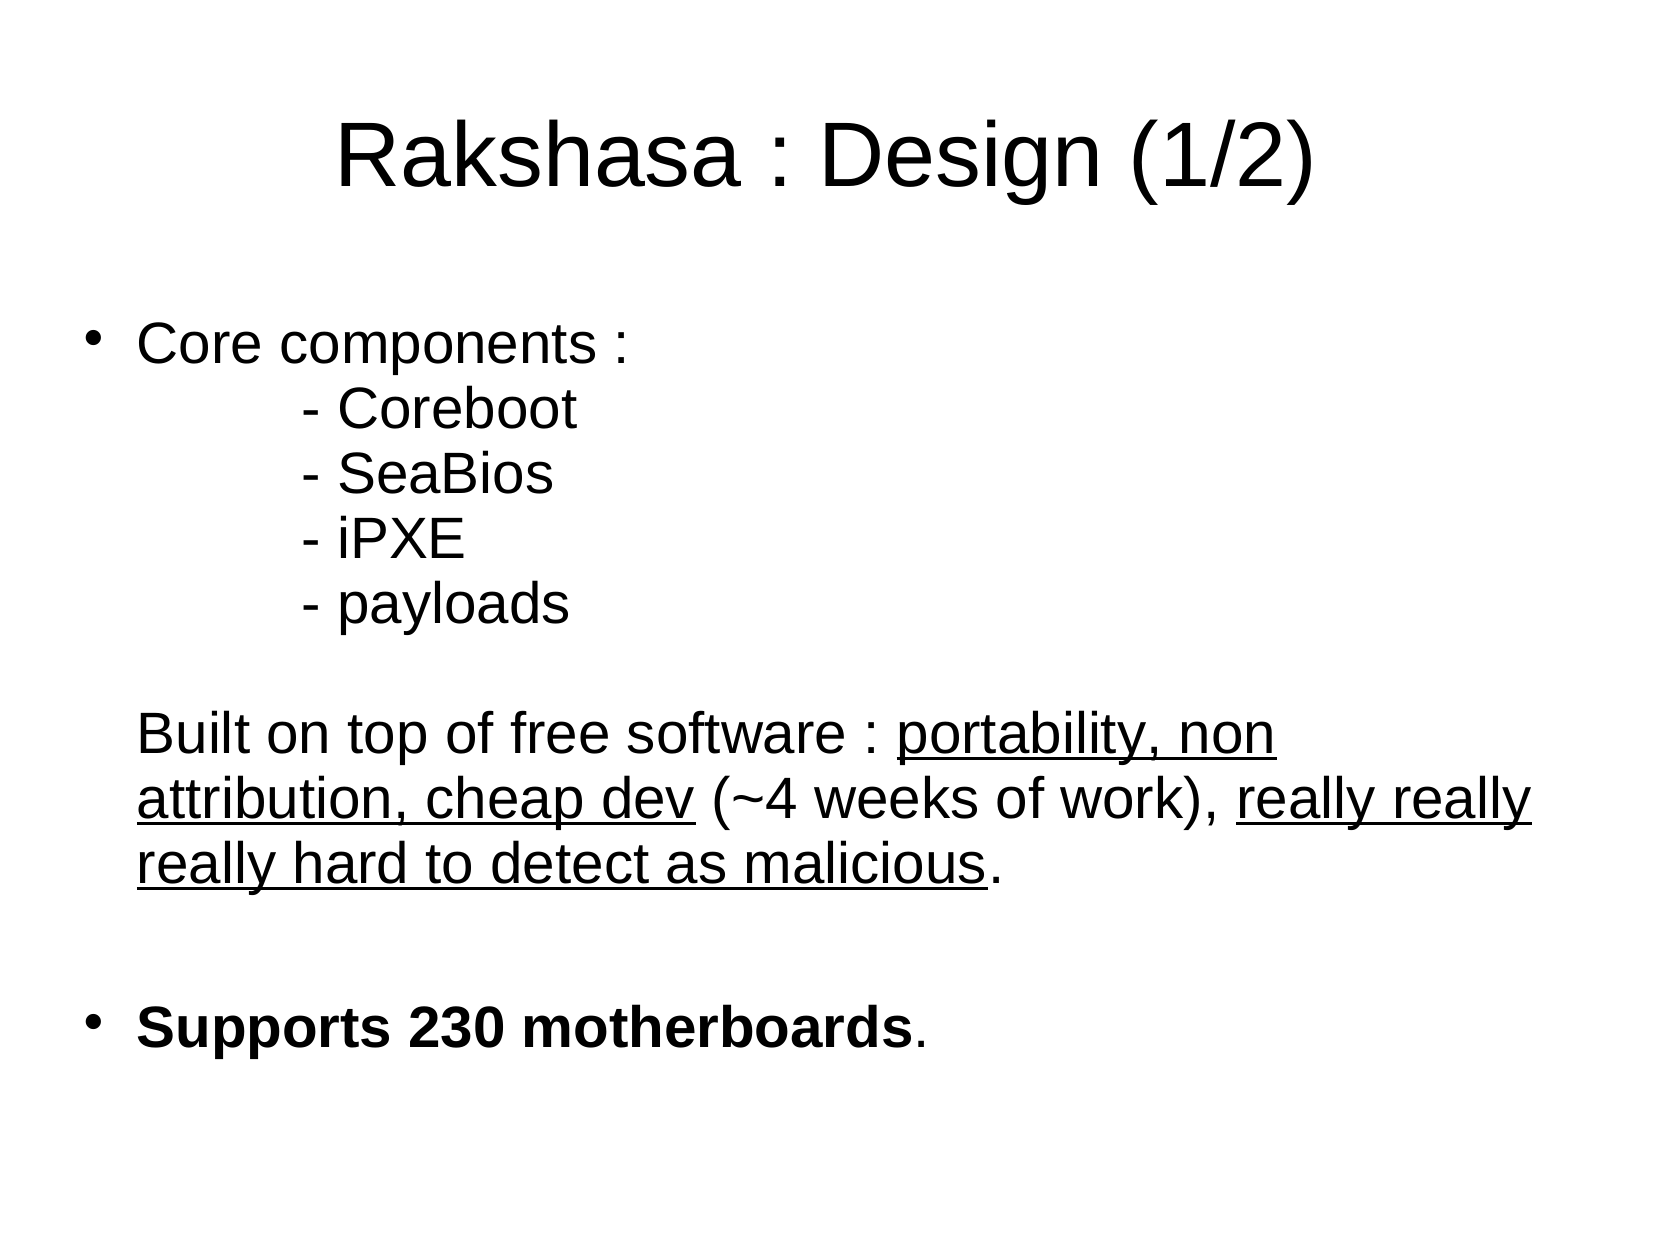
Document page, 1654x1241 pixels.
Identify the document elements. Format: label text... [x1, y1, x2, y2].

title Rakshasa : Design (1/2) [82, 49, 1571, 257]
list Core components : - Coreboot - SeaBios - iPXE - payloads Built on top of free software : portability, non attribution, cheap dev (~4 weeks of work), really really really hard to detect as malicious. Supports 230 motherboards. [65, 307, 1554, 1126]
